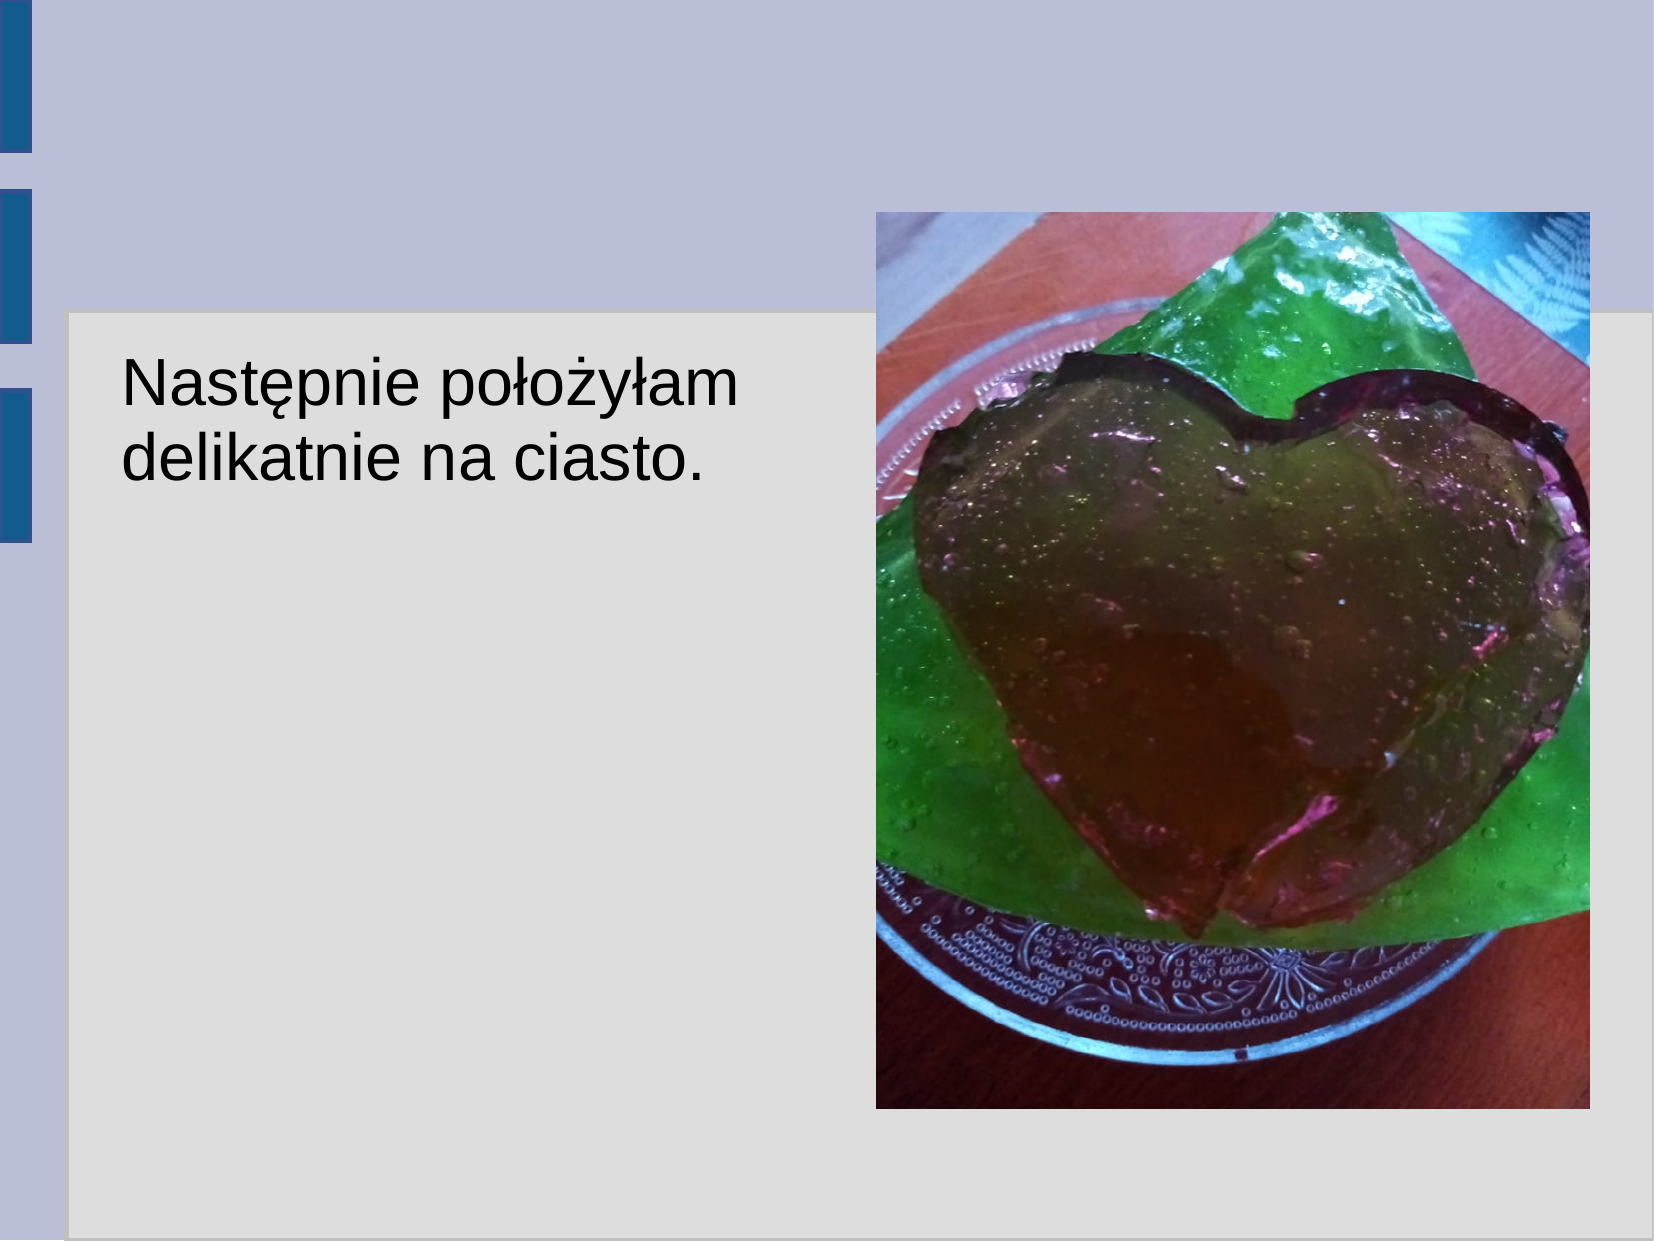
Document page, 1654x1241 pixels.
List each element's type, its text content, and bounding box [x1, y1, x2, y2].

list Następnie położyłam delikatnie na ciasto. [121, 344, 876, 507]
picture [876, 212, 1590, 1109]
